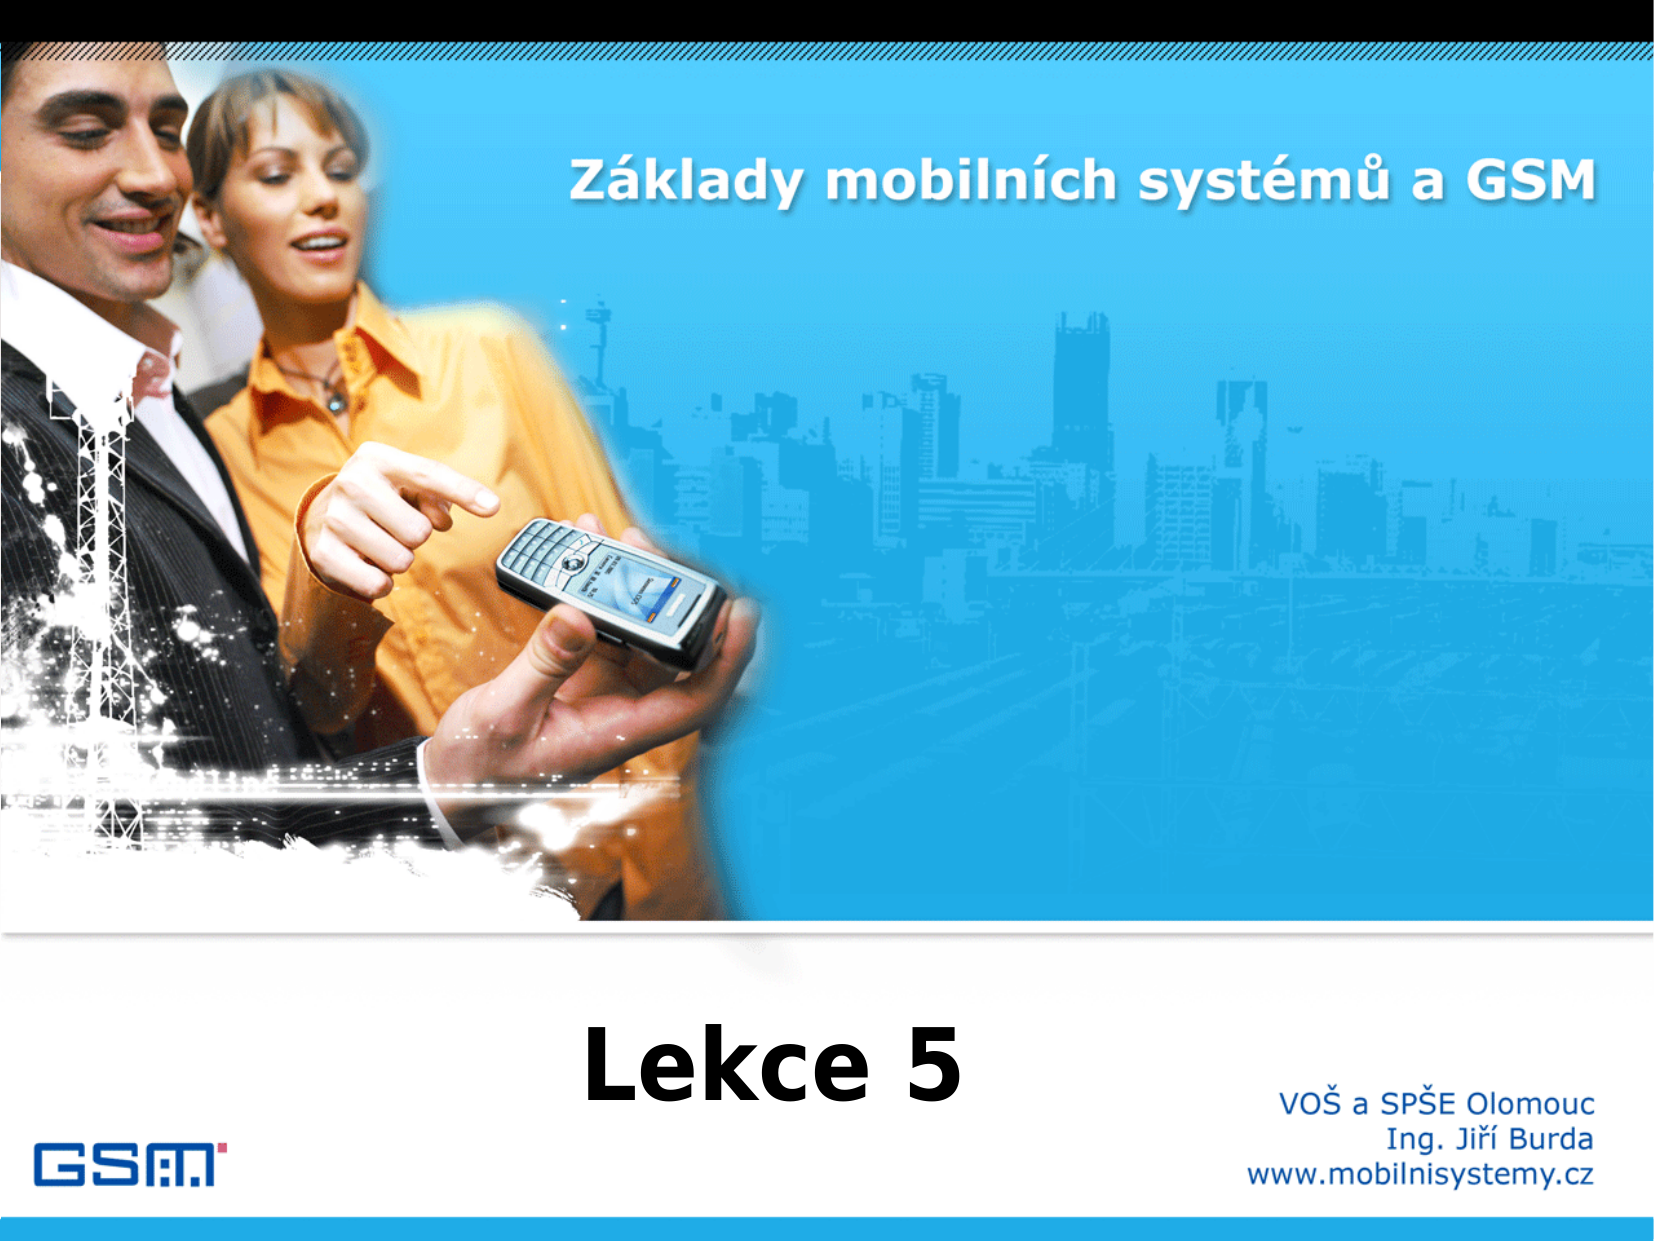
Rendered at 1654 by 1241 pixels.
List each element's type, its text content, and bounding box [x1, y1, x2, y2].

picture [0, 0, 1654, 1241]
text_box Lekce 5 [565, 1000, 982, 1132]
